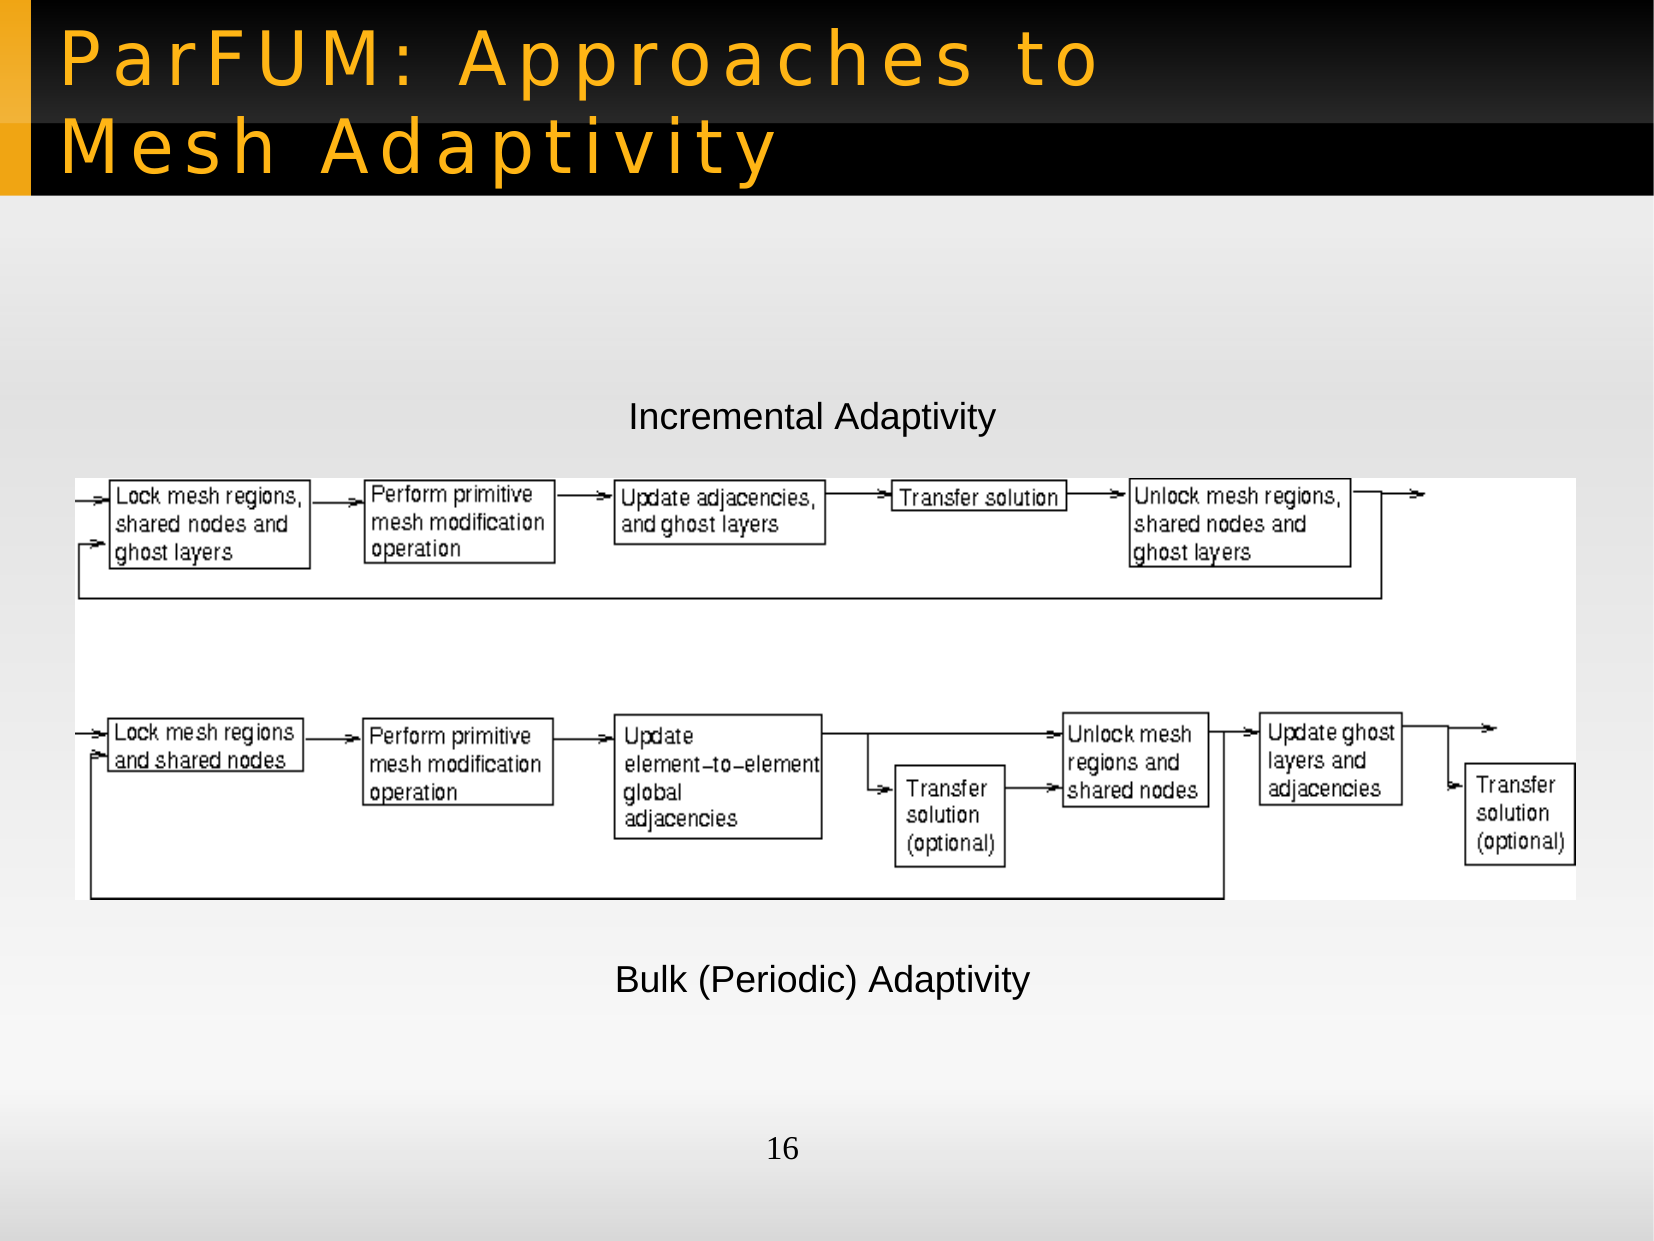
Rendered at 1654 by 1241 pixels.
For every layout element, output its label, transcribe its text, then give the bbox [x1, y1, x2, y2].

text_box Incremental Adaptivity [613, 388, 1013, 451]
title ParFUM: Approaches to Mesh Adaptivity [59, 16, 1270, 191]
picture [0, 0, 1654, 1241]
text_box Bulk (Periodic) Adaptivity [600, 951, 1049, 1013]
